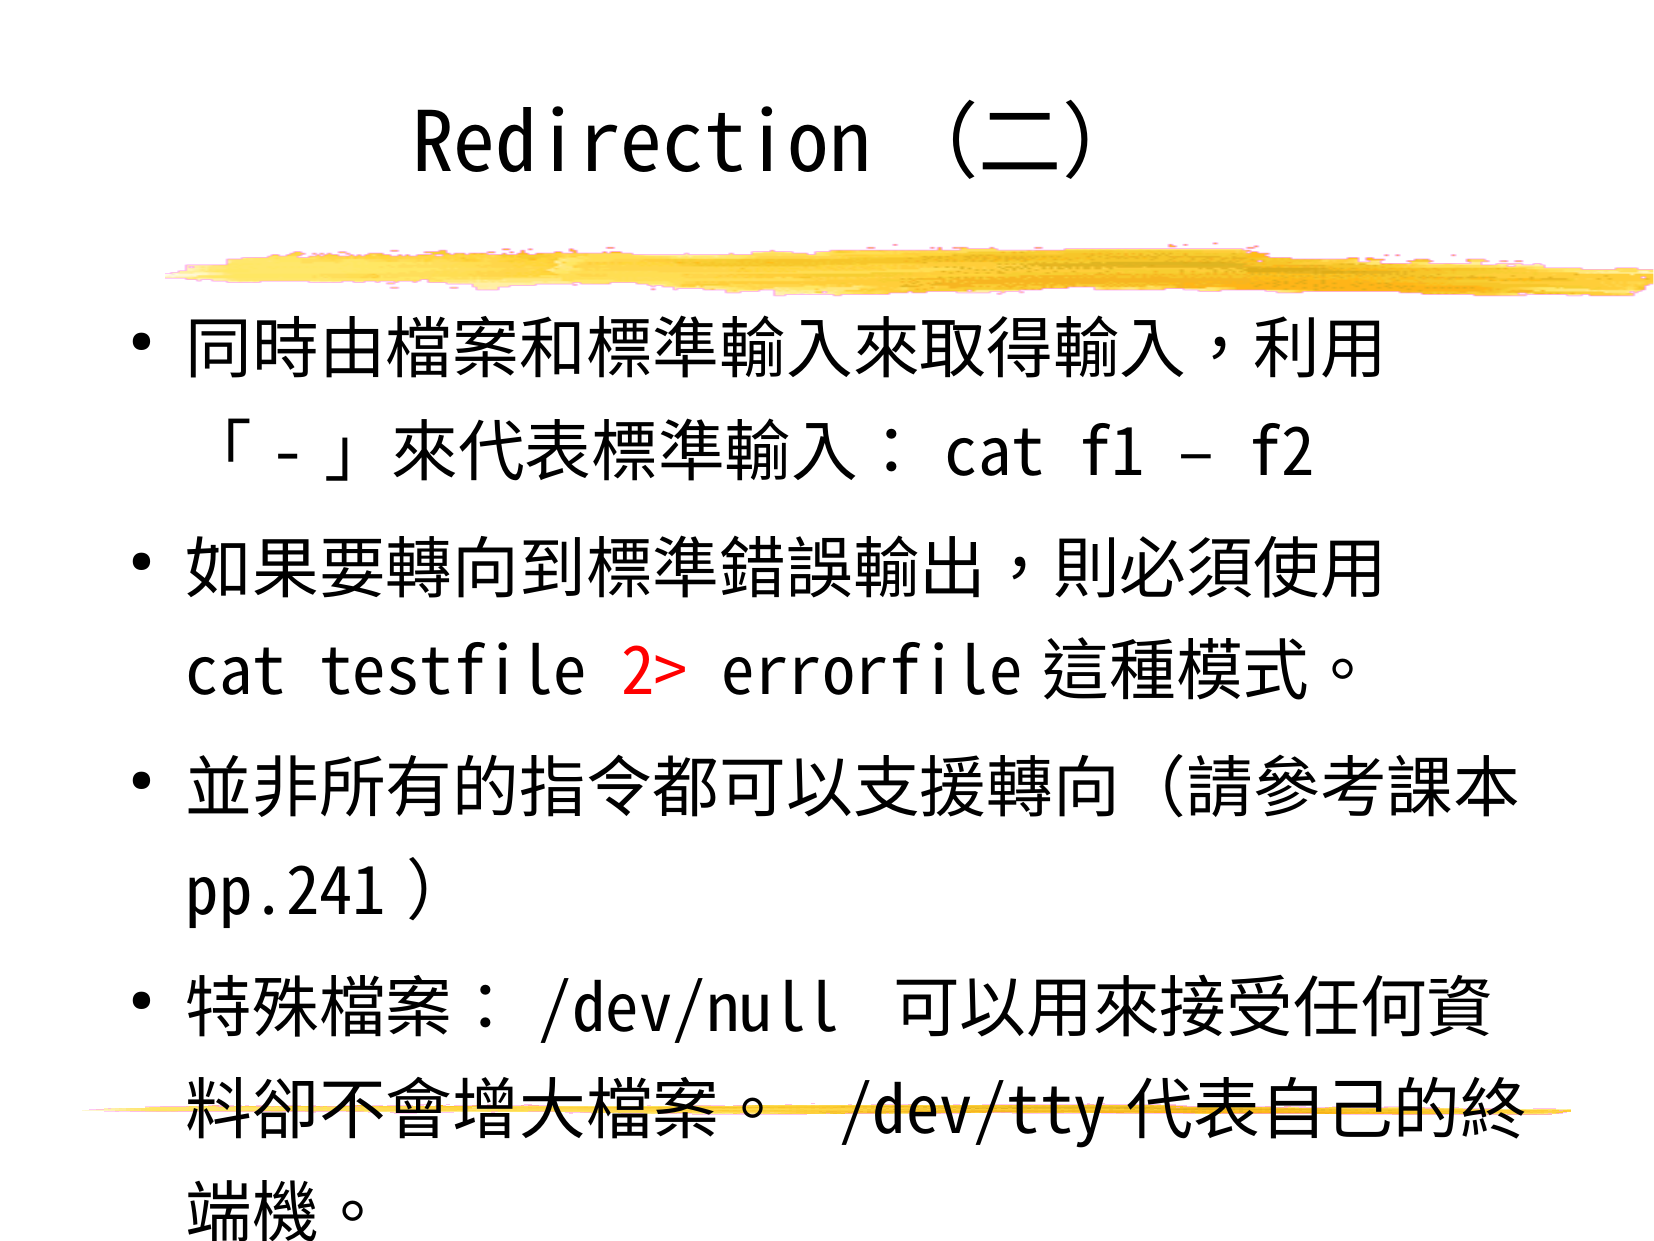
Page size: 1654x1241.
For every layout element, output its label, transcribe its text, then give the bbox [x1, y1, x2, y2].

list 同時由檔案和標準輸入來取得輸入，利用「-」來代表標準輸入：cat f1 – f2 如果要轉向到標準錯誤輸出，則必須使用 cat testfile 2> errorfile這種模式。 並非所有的指令都可以支援轉向（請參考課本 pp.241） 特殊檔案：/dev/null 可以用來接受任何資料卻不會增大檔案。 /dev/tty代表自己的終端機。 [129, 289, 1536, 1153]
picture [82, 1102, 129, 1117]
picture [1536, 1102, 1571, 1117]
title Redirection（二） [76, 28, 1482, 236]
picture [165, 237, 1654, 308]
